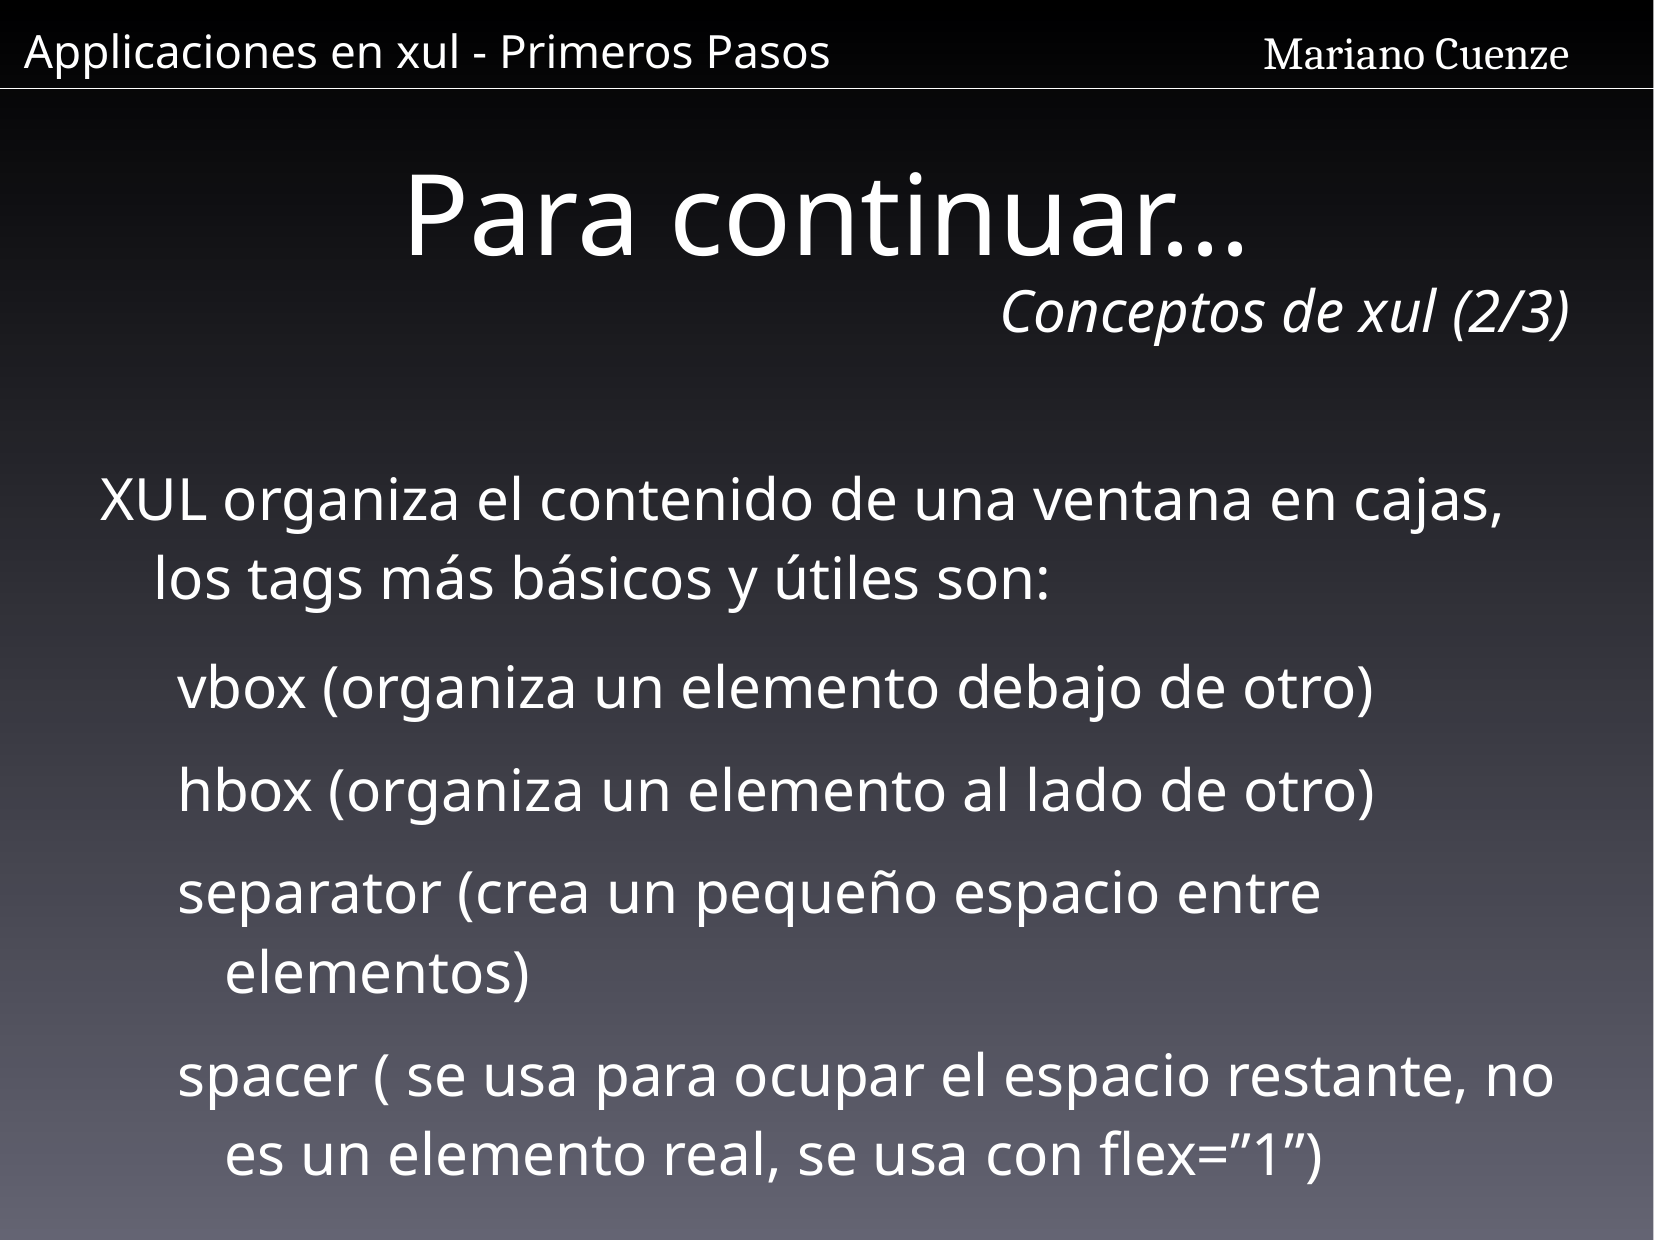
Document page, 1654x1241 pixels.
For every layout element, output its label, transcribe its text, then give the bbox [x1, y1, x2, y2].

text_box Applicaciones en xul - Primeros Pasos [9, 11, 899, 80]
title Conceptos de xul (2/3) [82, 265, 1571, 349]
title Para continuar... [82, 108, 1571, 265]
text_box Mariano Cuenze [1249, 20, 1648, 88]
list XUL organiza el contenido de una ventana en cajas, los tags más básicos y útiles son: vbox (organiza un elemento debajo de otro) hbox (organiza un elemento al lado de otro) separator (crea un pequeño espacio entre elementos) spacer ( se usa para ocupar el espacio restante, no es un elemento real, se usa con flex=”1”) [82, 349, 1571, 1157]
